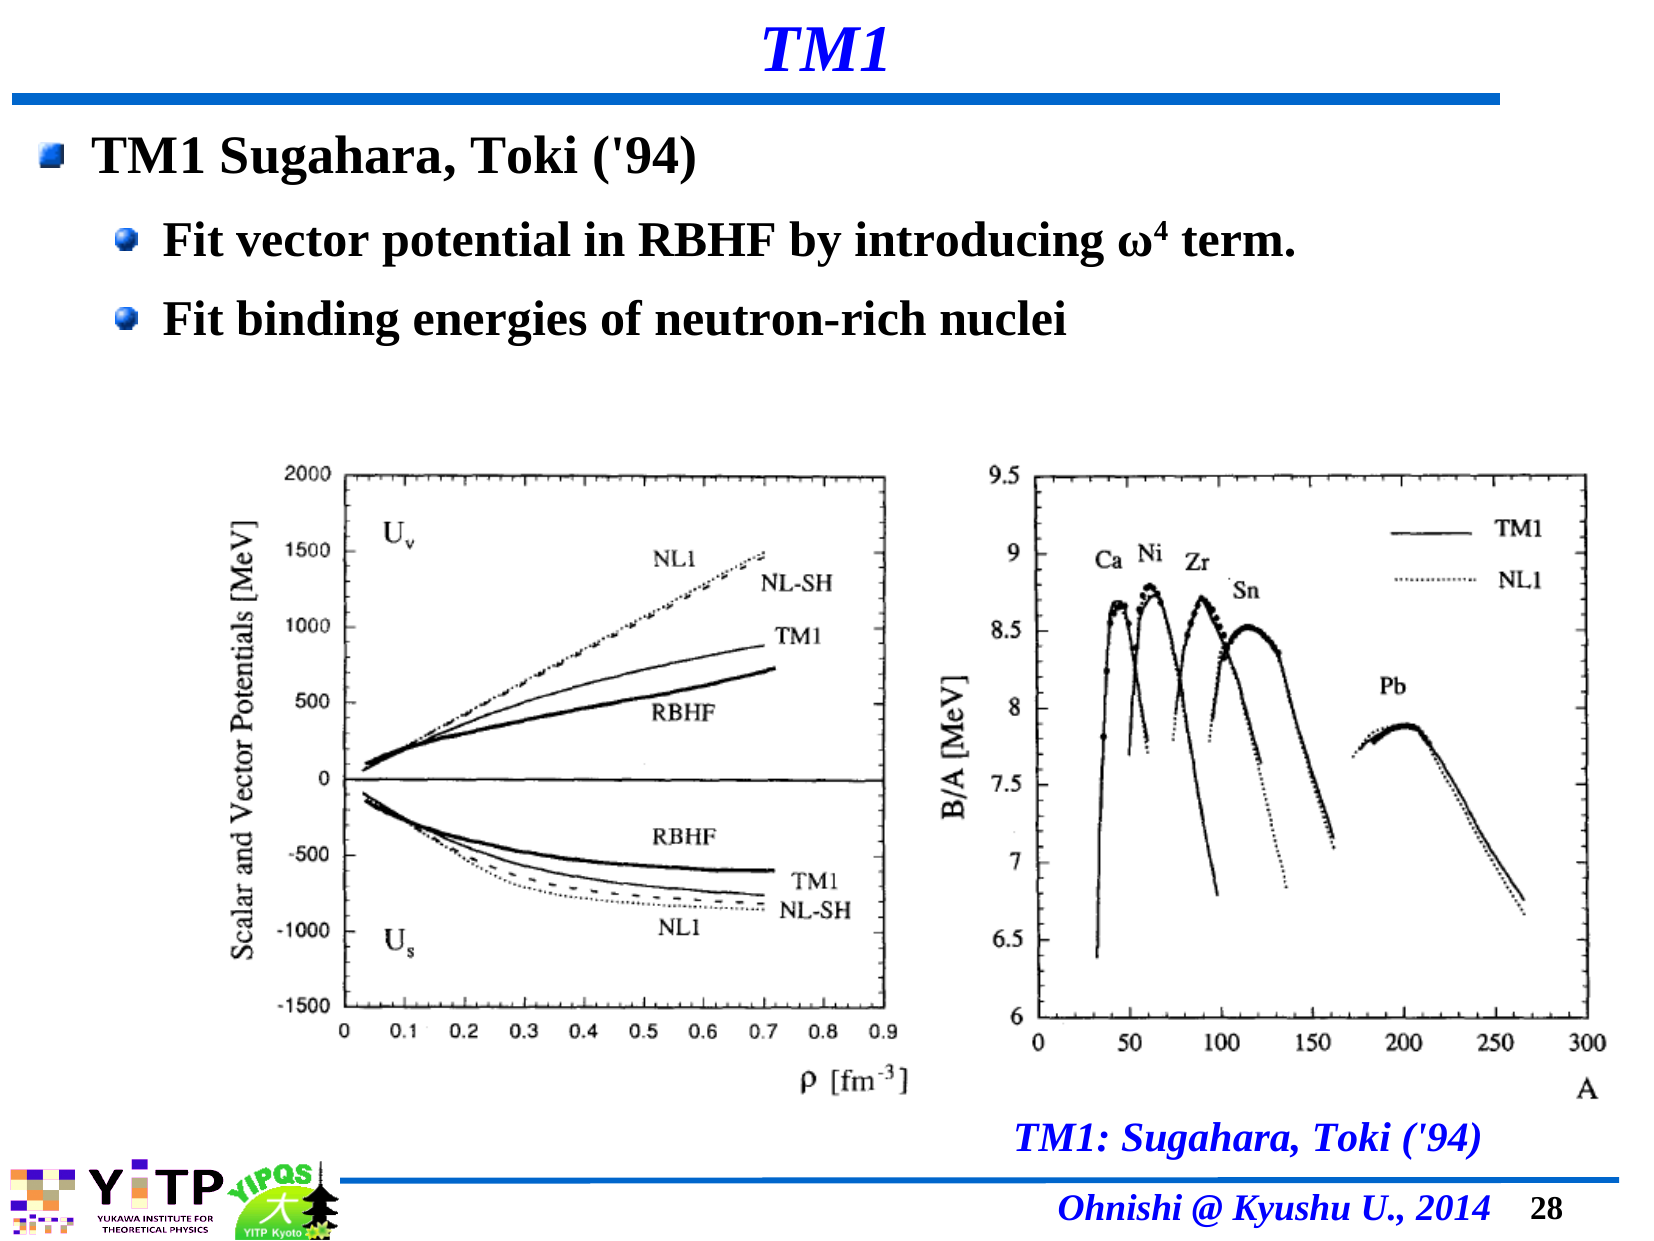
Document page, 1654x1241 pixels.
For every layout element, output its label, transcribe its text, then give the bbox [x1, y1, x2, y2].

picture [209, 457, 1624, 1107]
title TM1 [0, 0, 1654, 99]
picture [0, 1154, 340, 1241]
list TM1 Sugahara, Toki ('94) Fit vector potential in RBHF by introducing ω4 term. Fit binding energies of neutron-rich nuclei [20, 124, 1621, 1137]
text_box TM1: Sugahara, Toki ('94) [1013, 1114, 1484, 1162]
